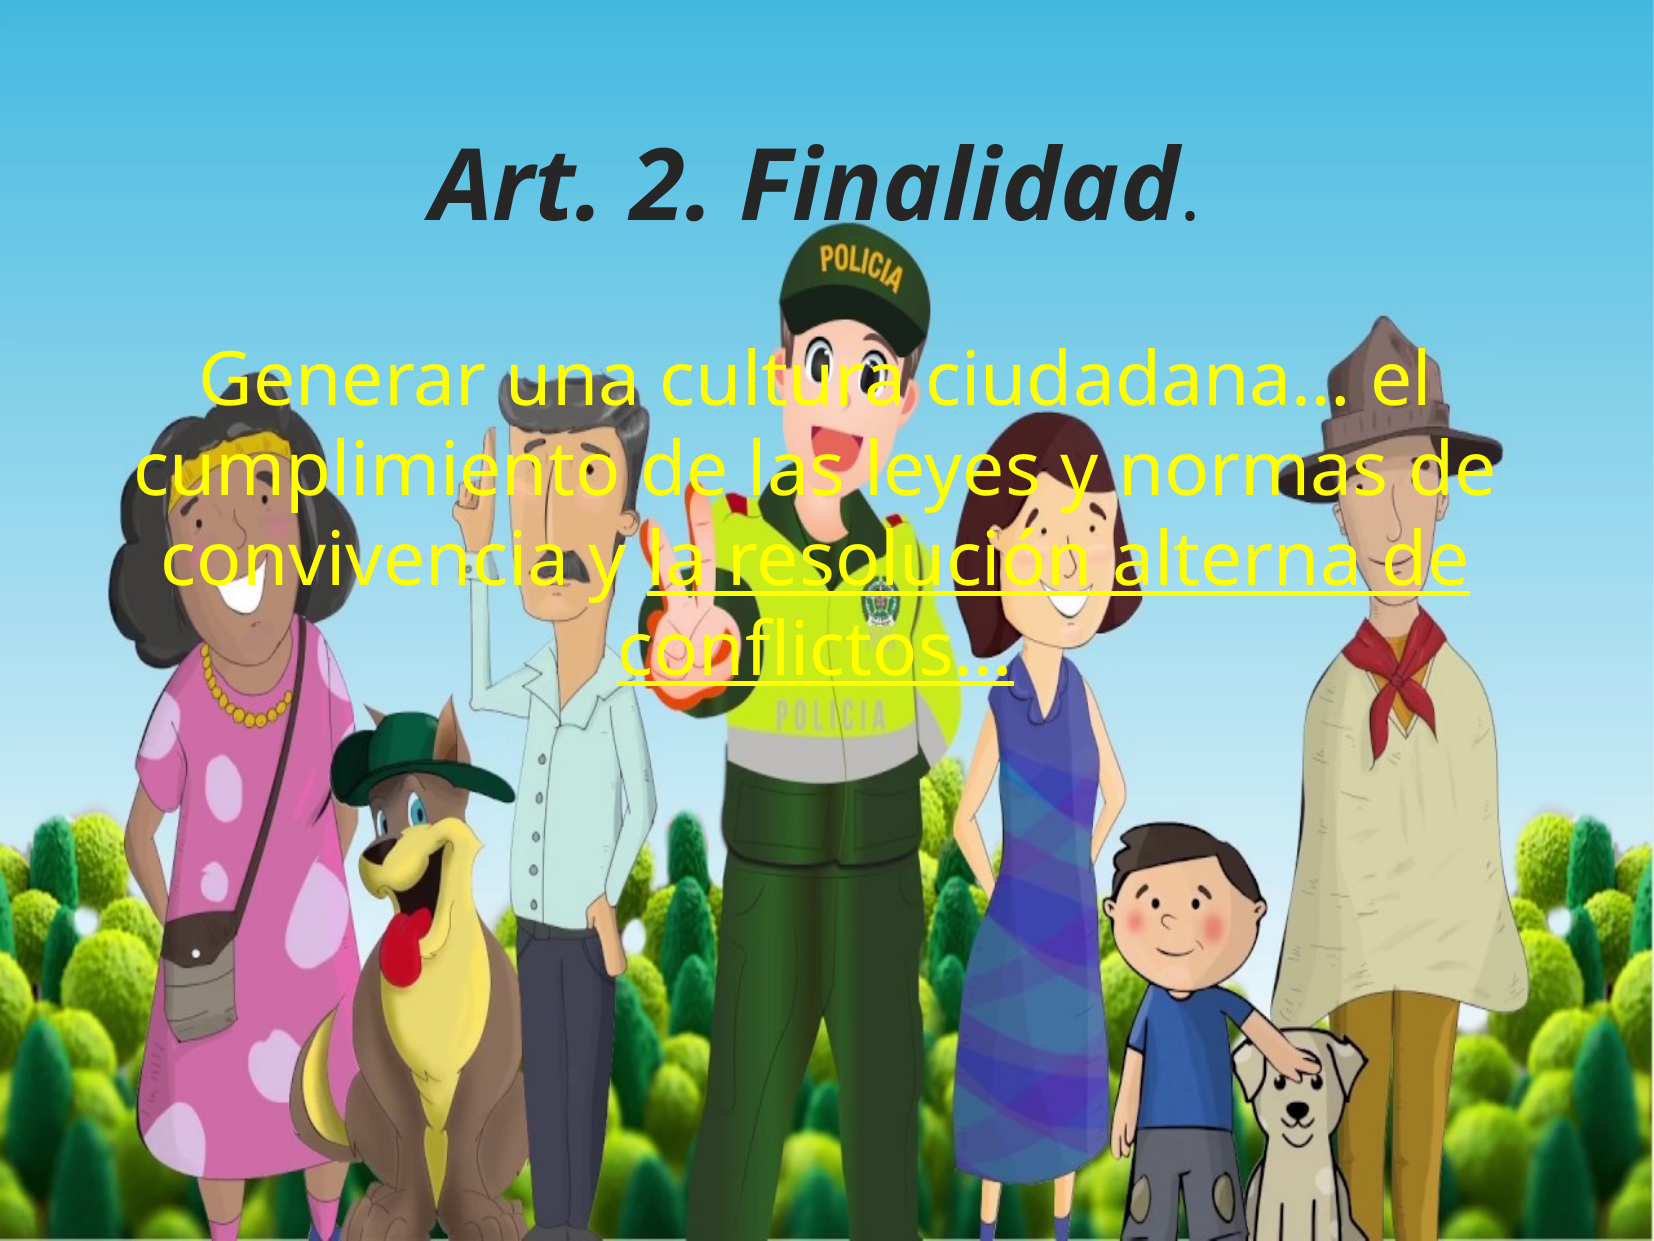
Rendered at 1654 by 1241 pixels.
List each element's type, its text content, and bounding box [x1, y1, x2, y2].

picture [0, 0, 1654, 1241]
title Art. 2. Finalidad. Generar una cultura ciudadana… el cumplimiento de las leyes y normas de convivencia y la resolución alterna de conflictos… [87, 112, 1544, 795]
